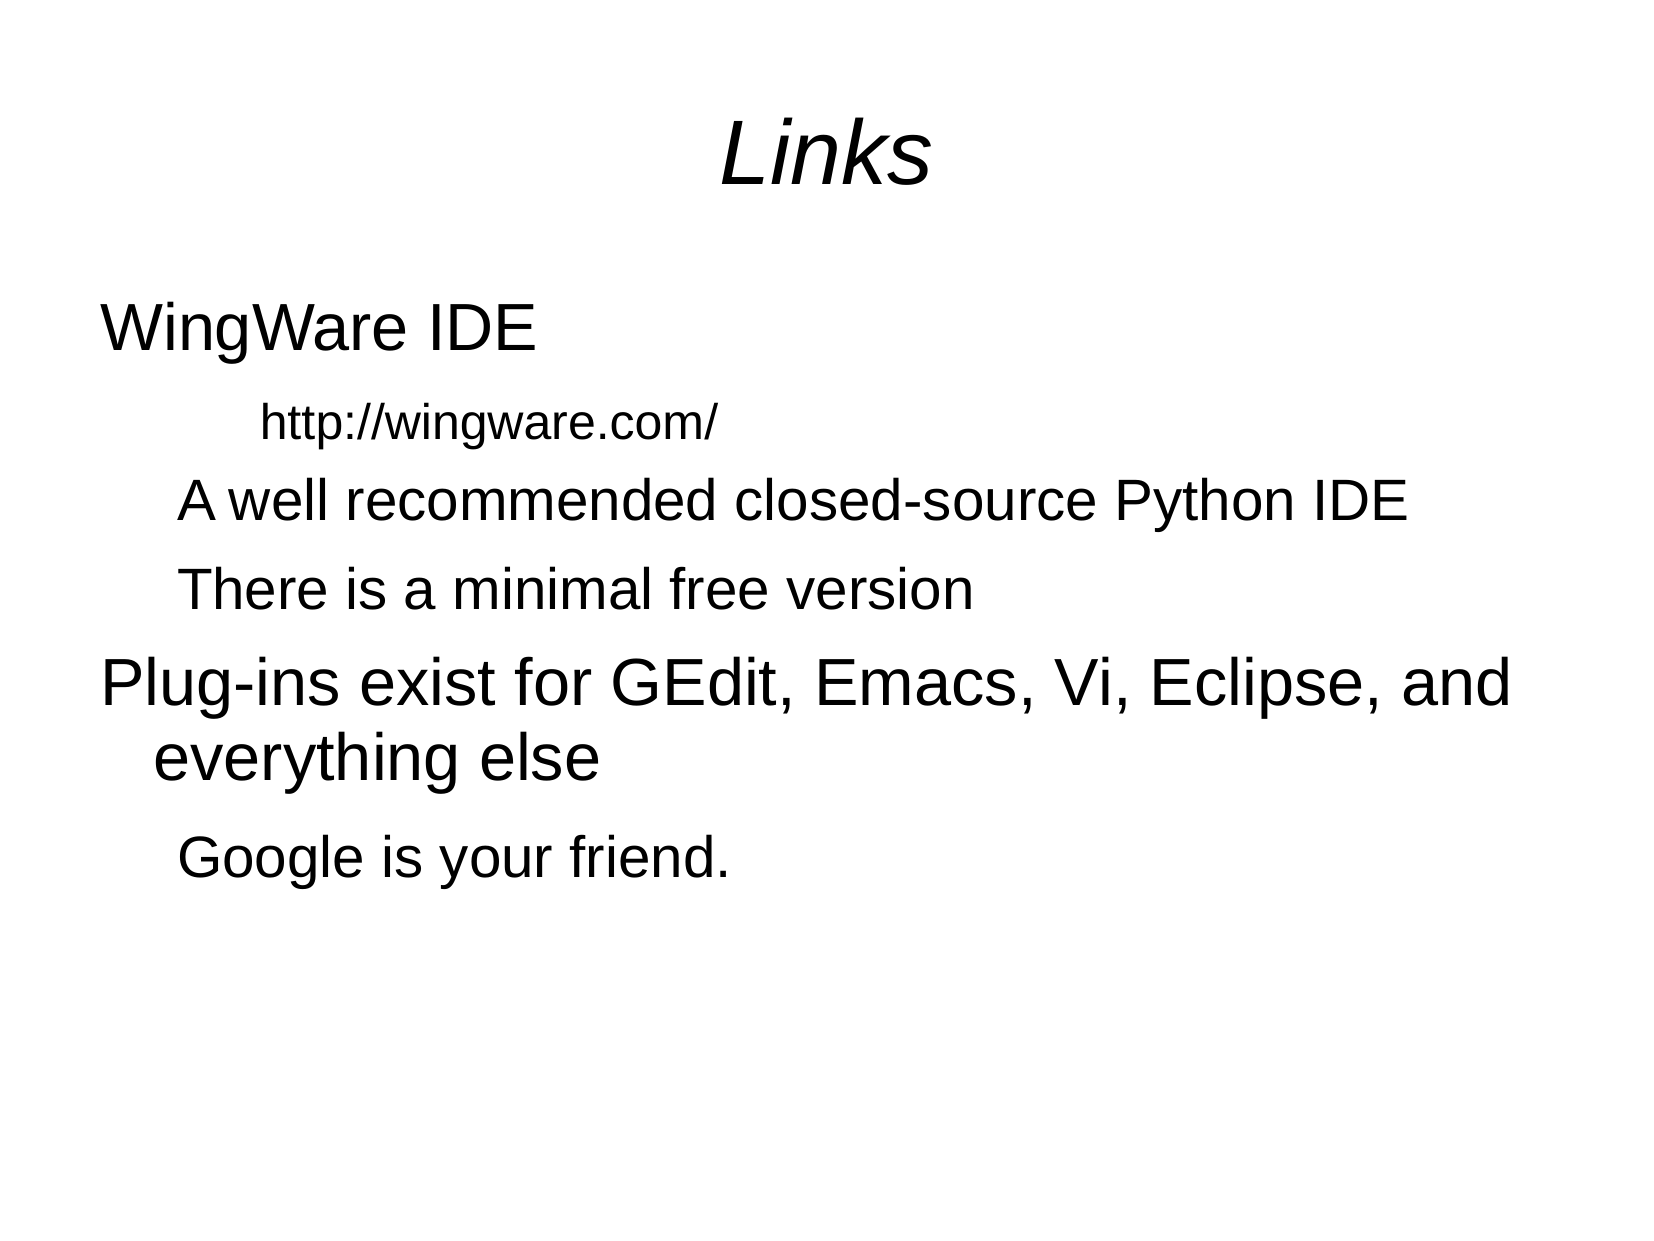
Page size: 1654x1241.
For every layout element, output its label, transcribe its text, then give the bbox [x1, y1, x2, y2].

title Links [82, 56, 1571, 250]
list WingWare IDE http://wingware.com/ A well recommended closed-source Python IDE There is a minimal free version Plug-ins exist for GEdit, Emacs, Vi, Eclipse, and everything else Google is your friend. [82, 290, 1571, 1094]
